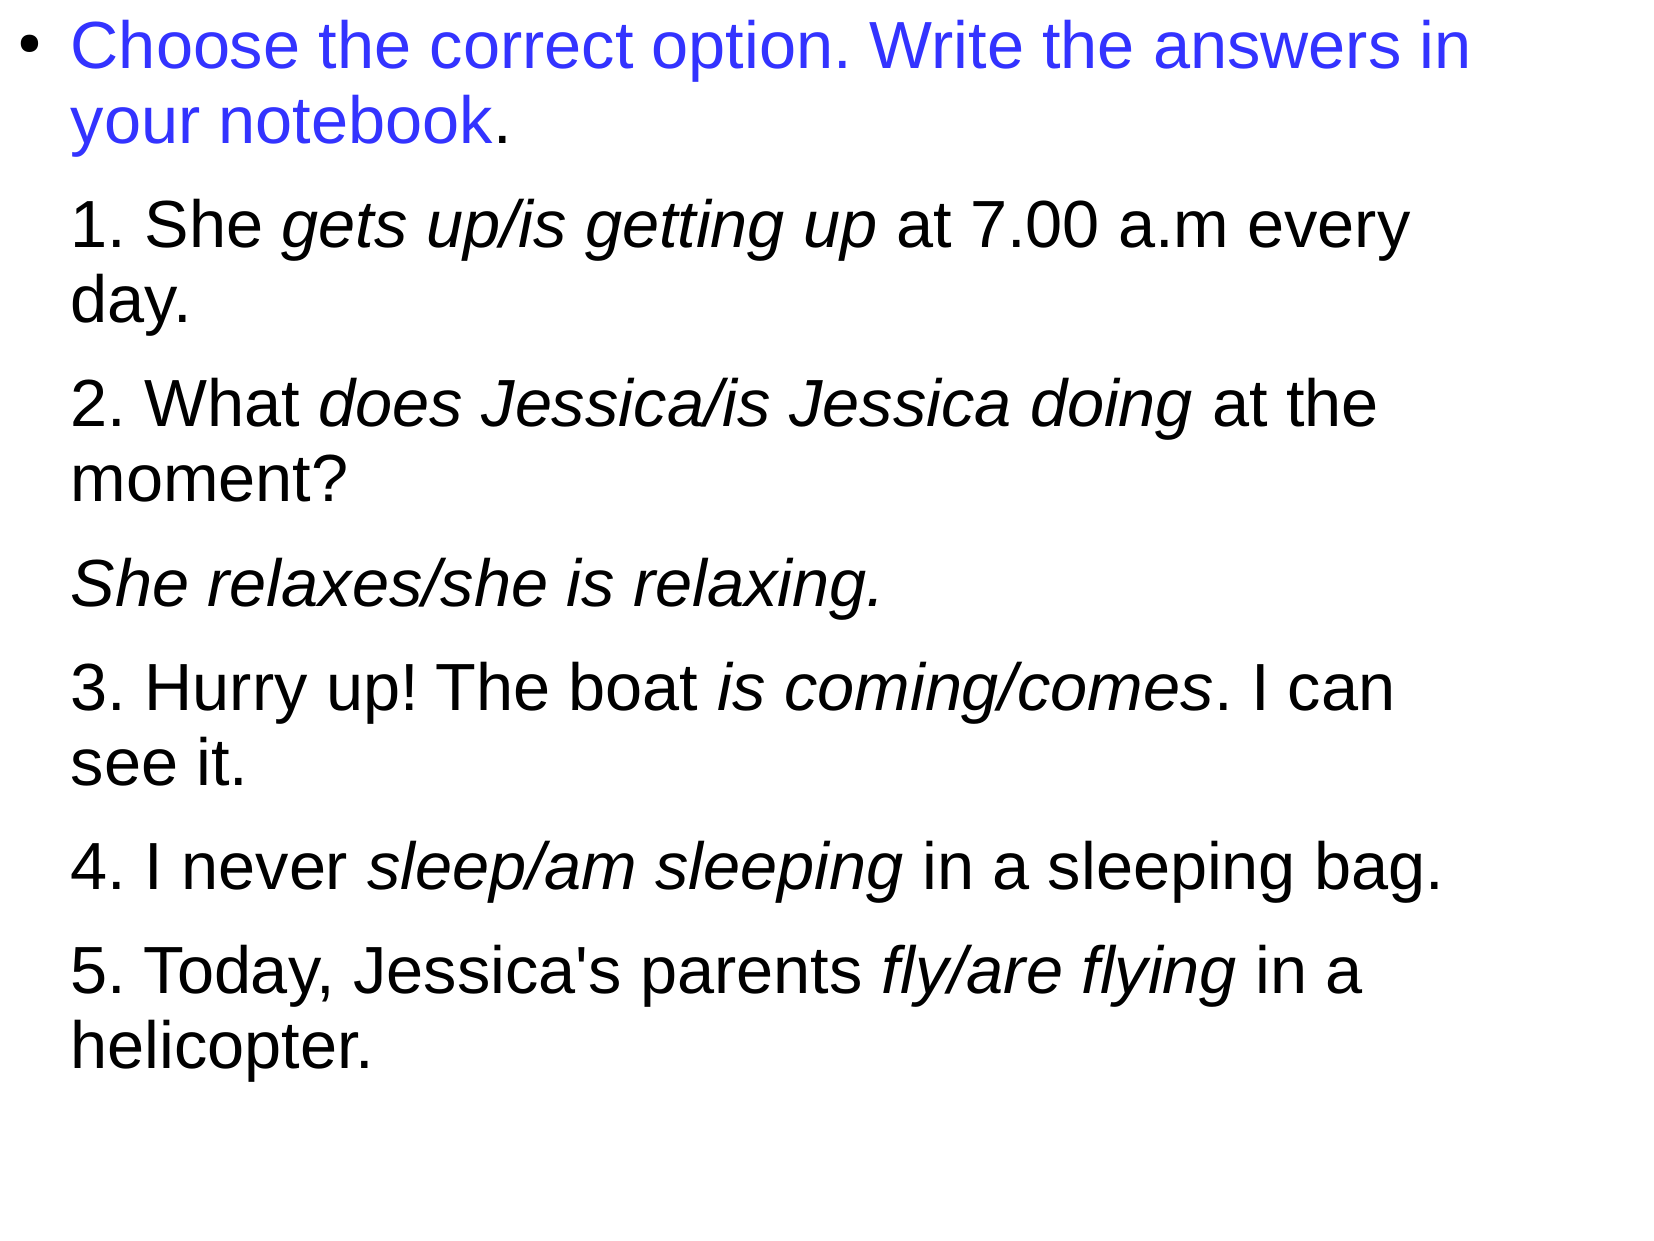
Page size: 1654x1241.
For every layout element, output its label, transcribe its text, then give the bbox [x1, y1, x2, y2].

list Choose the correct option. Write the answers in your notebook. 1. She gets up/is getting up at 7.00 a.m every day. 2. What does Jessica/is Jessica doing at the moment? She relaxes/she is relaxing. 3. Hurry up! The boat is coming/comes. I can see it. 4. I never sleep/am sleeping in a sleeping bag. 5. Today, Jessica's parents fly/are flying in a helicopter. [0, 8, 1489, 1083]
